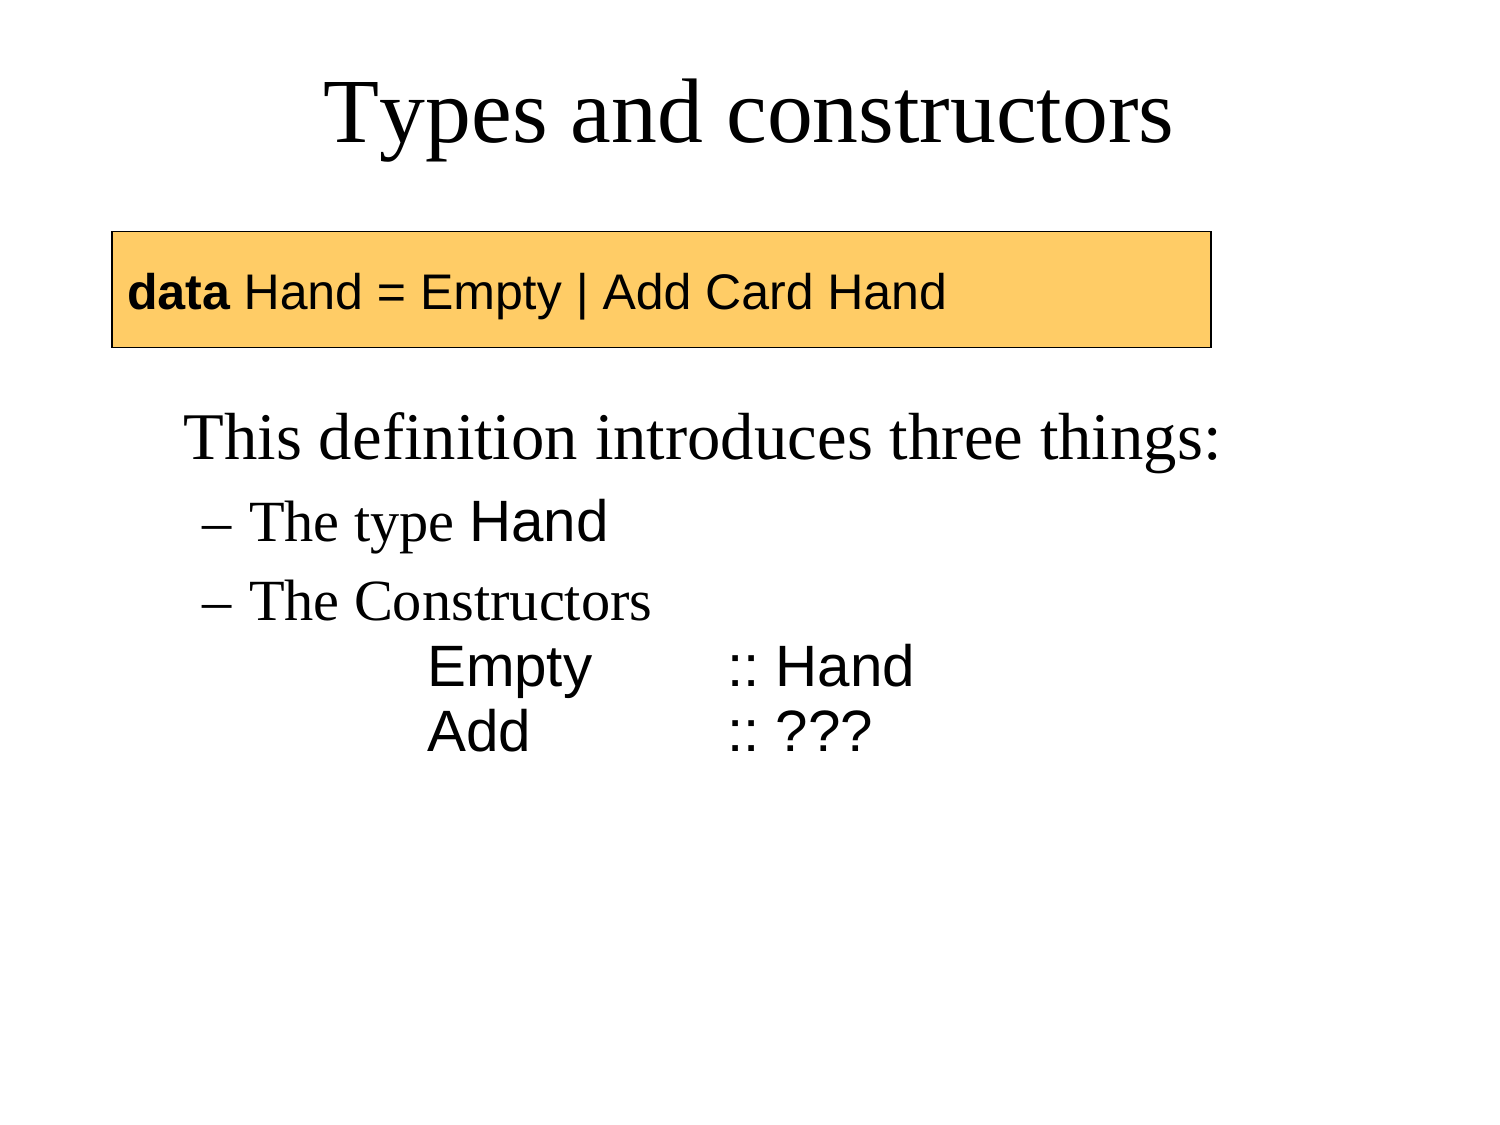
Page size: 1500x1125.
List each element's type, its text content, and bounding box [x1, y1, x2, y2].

title Types and constructors [112, 17, 1388, 205]
list This definition introduces three things: The type Hand The Constructors Empty :: Hand Add :: ??? [112, 392, 1388, 996]
text_box data Hand = Empty | Add Card Hand [112, 231, 1211, 348]
